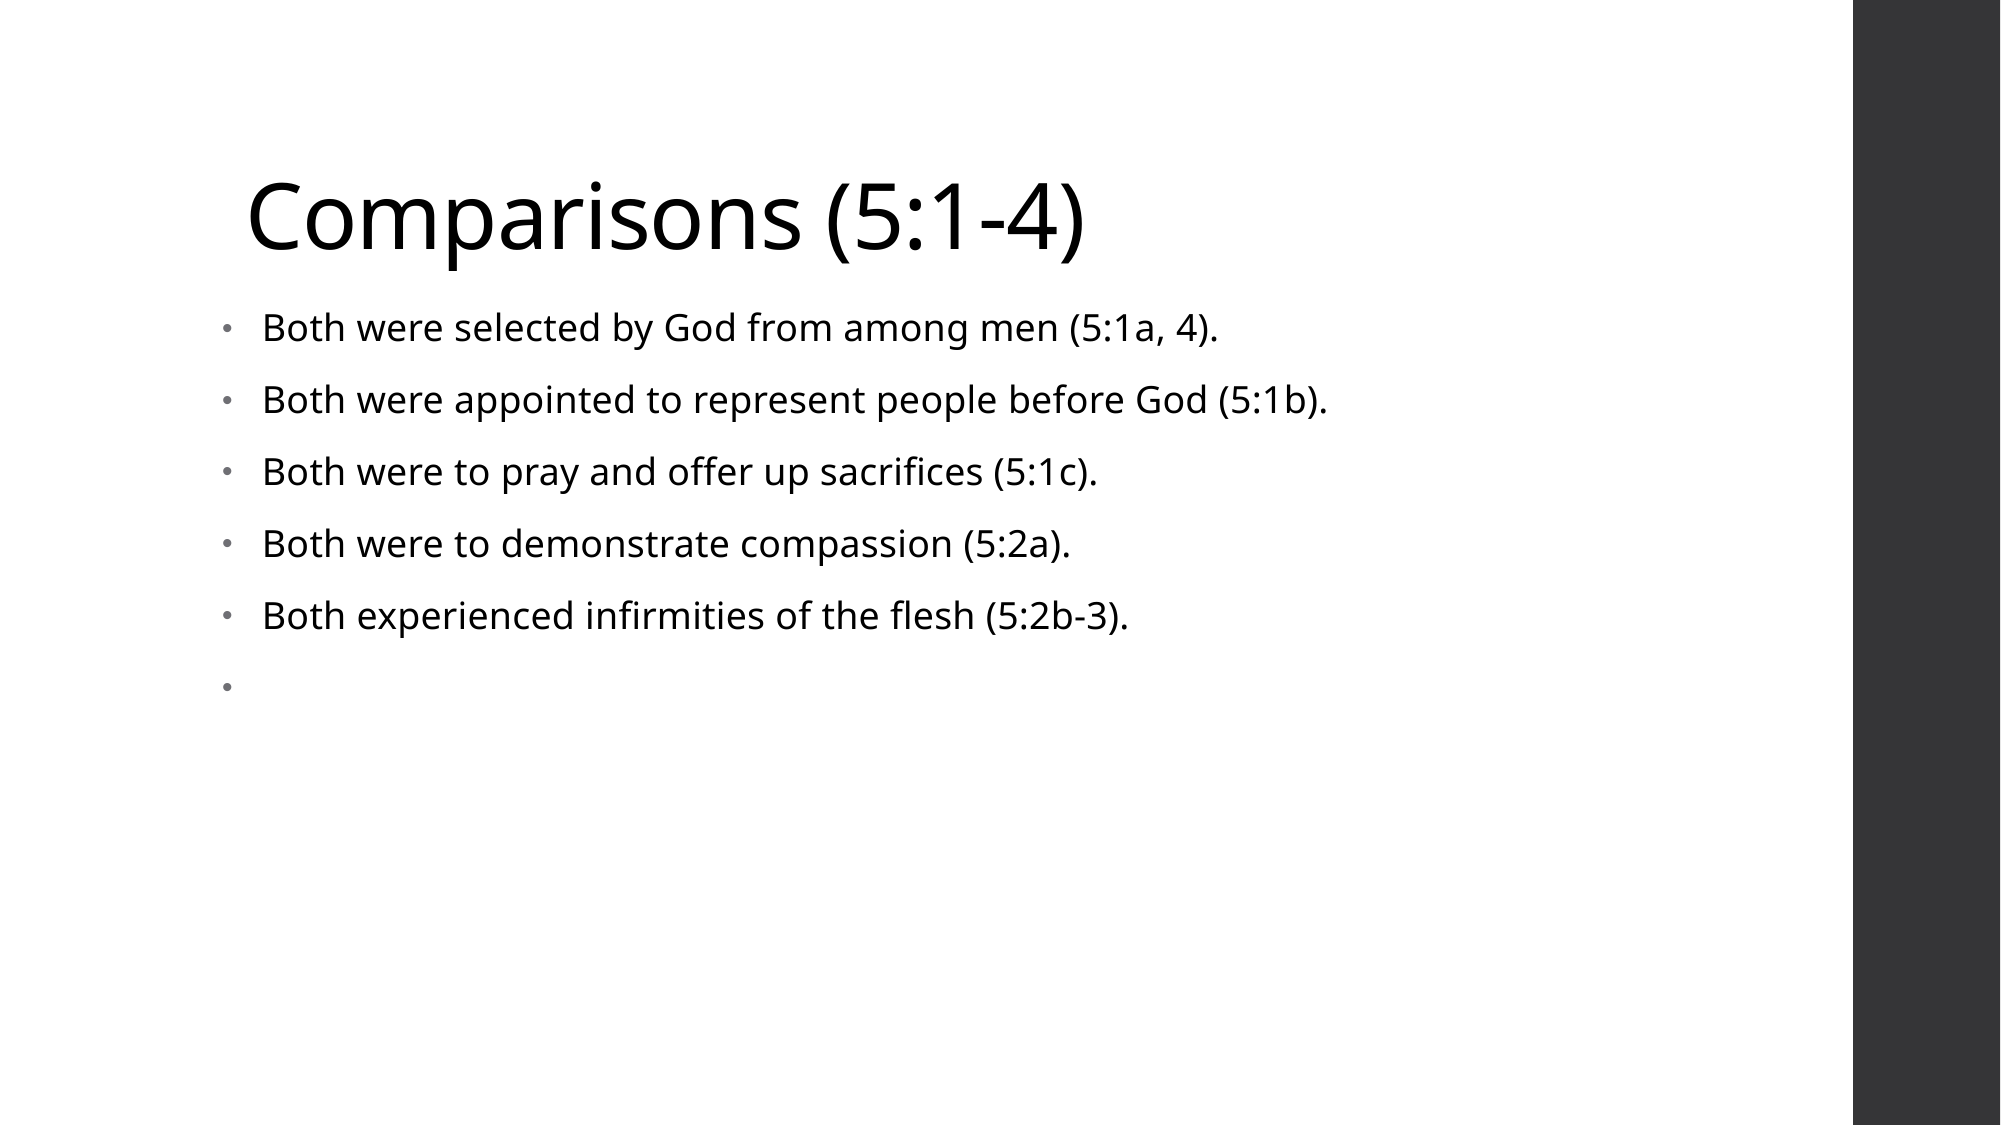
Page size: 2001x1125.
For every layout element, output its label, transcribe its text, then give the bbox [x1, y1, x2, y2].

list Both were selected by God from among men (5:1a, 4). Both were appointed to represent people before God (5:1b). Both were to pray and offer up sacrifices (5:1c). Both were to demonstrate compassion (5:2a). Both experienced infirmities of the flesh (5:2b-3). [206, 299, 1617, 1014]
title Comparisons (5:1-4) [206, 60, 1797, 278]
